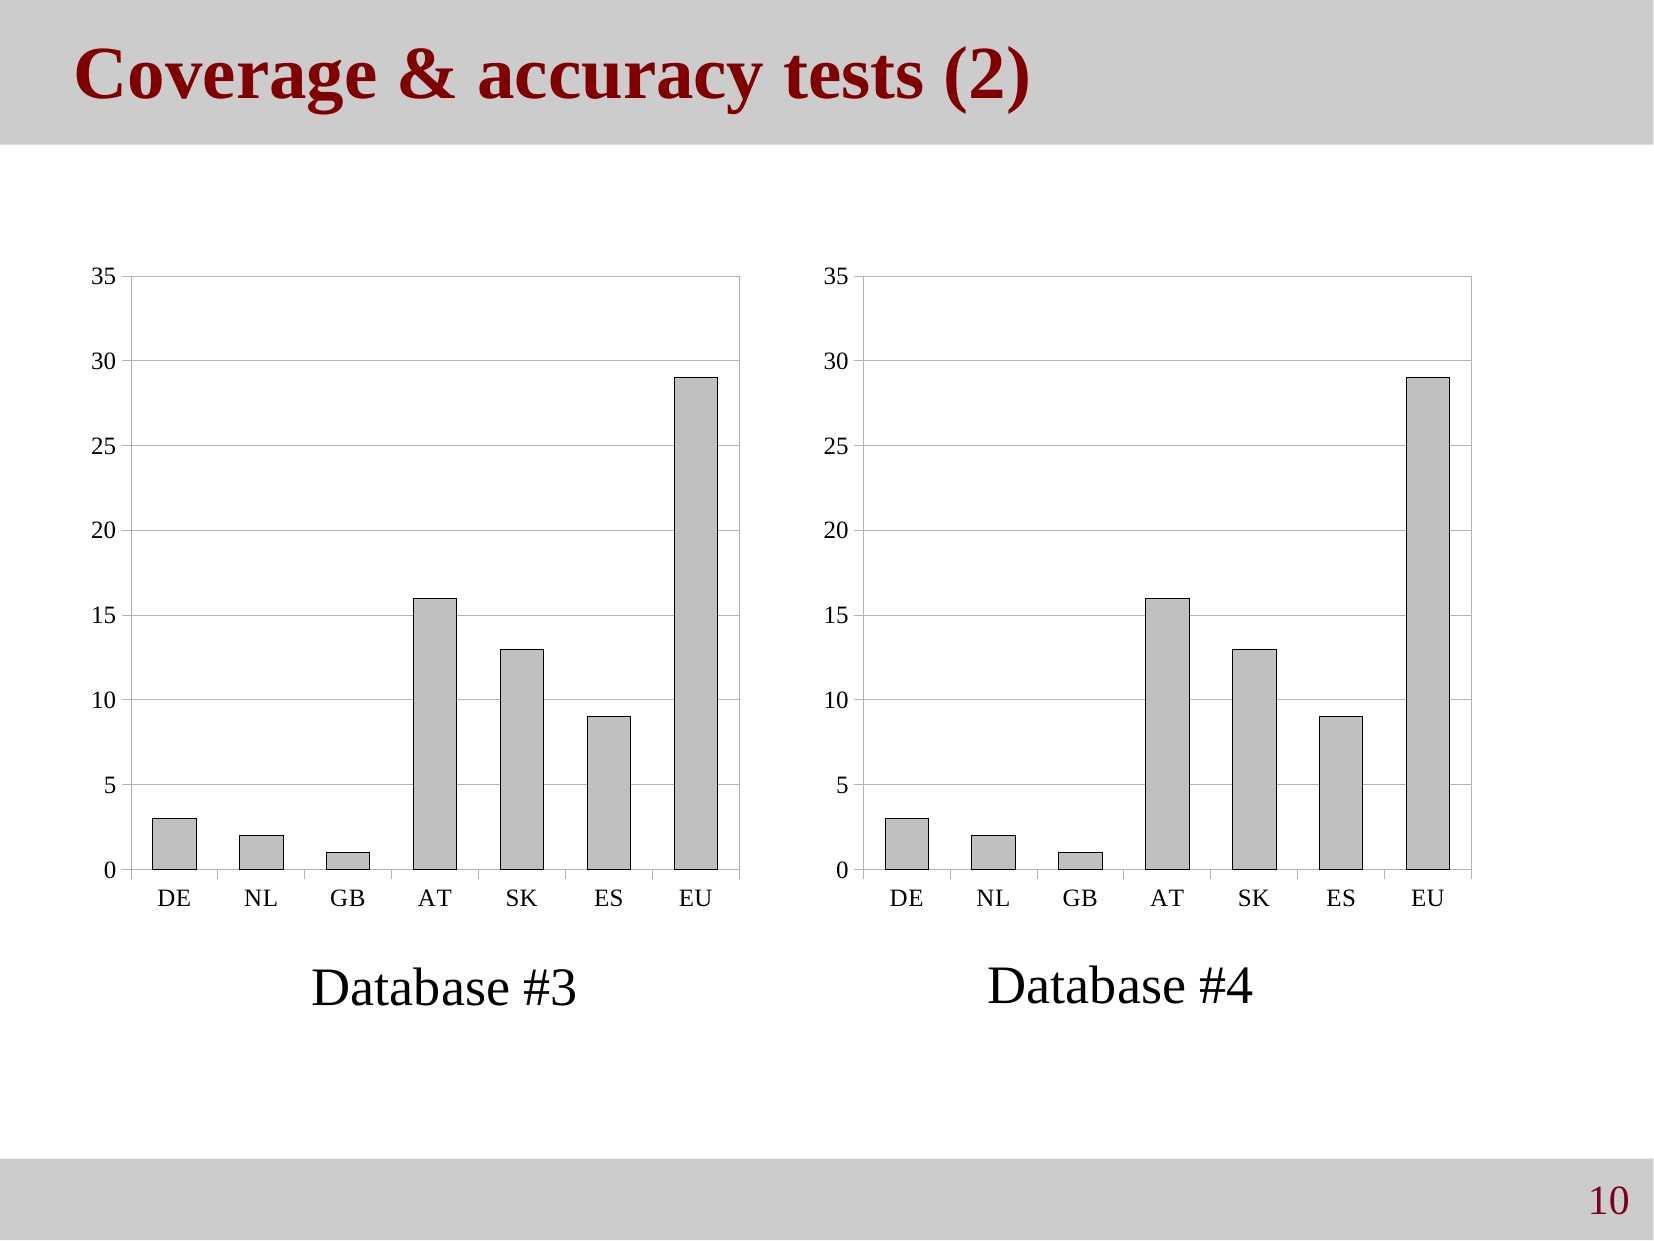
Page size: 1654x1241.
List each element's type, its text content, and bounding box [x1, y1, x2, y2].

chart [77, 249, 753, 925]
chart [810, 249, 1486, 925]
title Coverage & accuracy tests (2) [73, 27, 1572, 120]
text_box Database #4 [972, 948, 1270, 1025]
text_box Database #3 [297, 949, 594, 1026]
